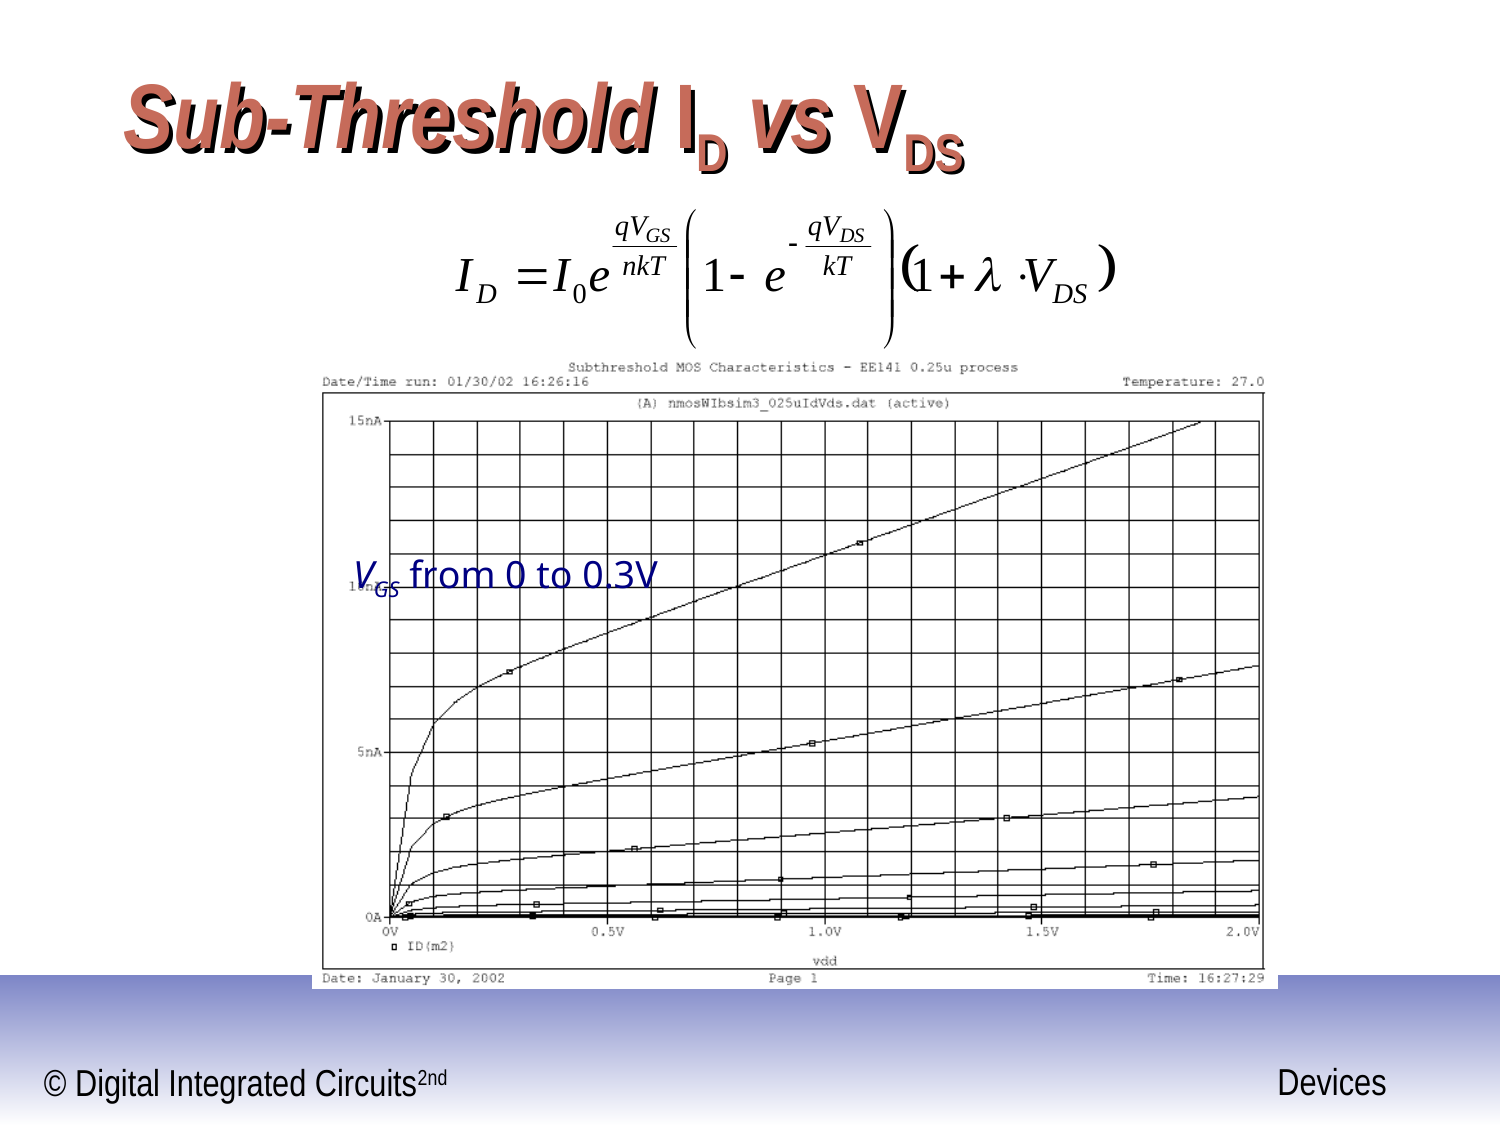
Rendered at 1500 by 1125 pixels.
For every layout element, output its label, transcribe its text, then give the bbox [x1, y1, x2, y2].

chart [446, 197, 1118, 361]
picture [312, 355, 1278, 989]
title Sub-Threshold ID vs VDS [108, 50, 1384, 190]
text_box VGS from 0 to 0.3V [338, 543, 673, 610]
